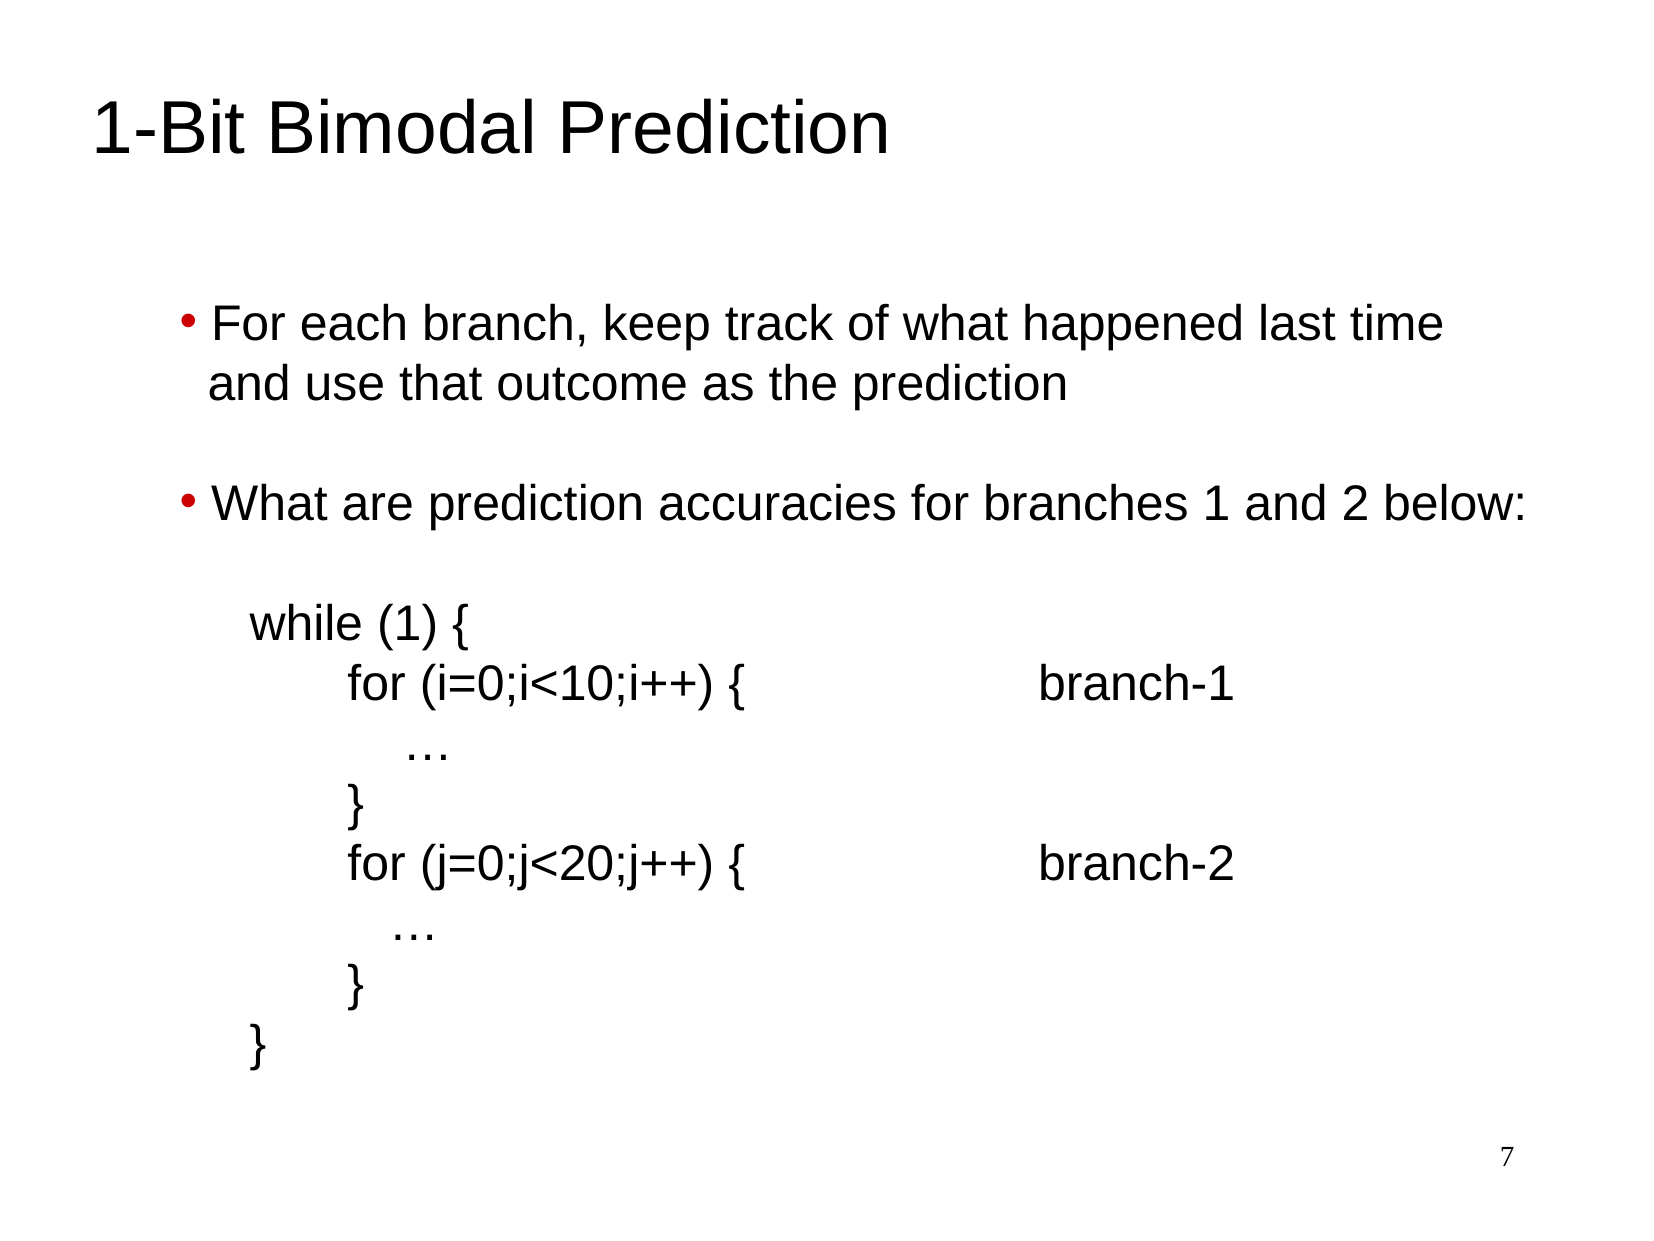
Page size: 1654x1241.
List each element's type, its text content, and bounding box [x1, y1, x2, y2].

text_box <number> [1184, 1129, 1530, 1213]
text_box 1-Bit Bimodal Prediction [76, 71, 908, 177]
text_box For each branch, keep track of what happened last time and use that outcome as the prediction What are prediction accuracies for branches 1 and 2 below: while (1) { for (i=0;i<10;i++) { branch-1 … } for (j=0;j<20;j++) { branch-2 … } } [164, 282, 1544, 1079]
